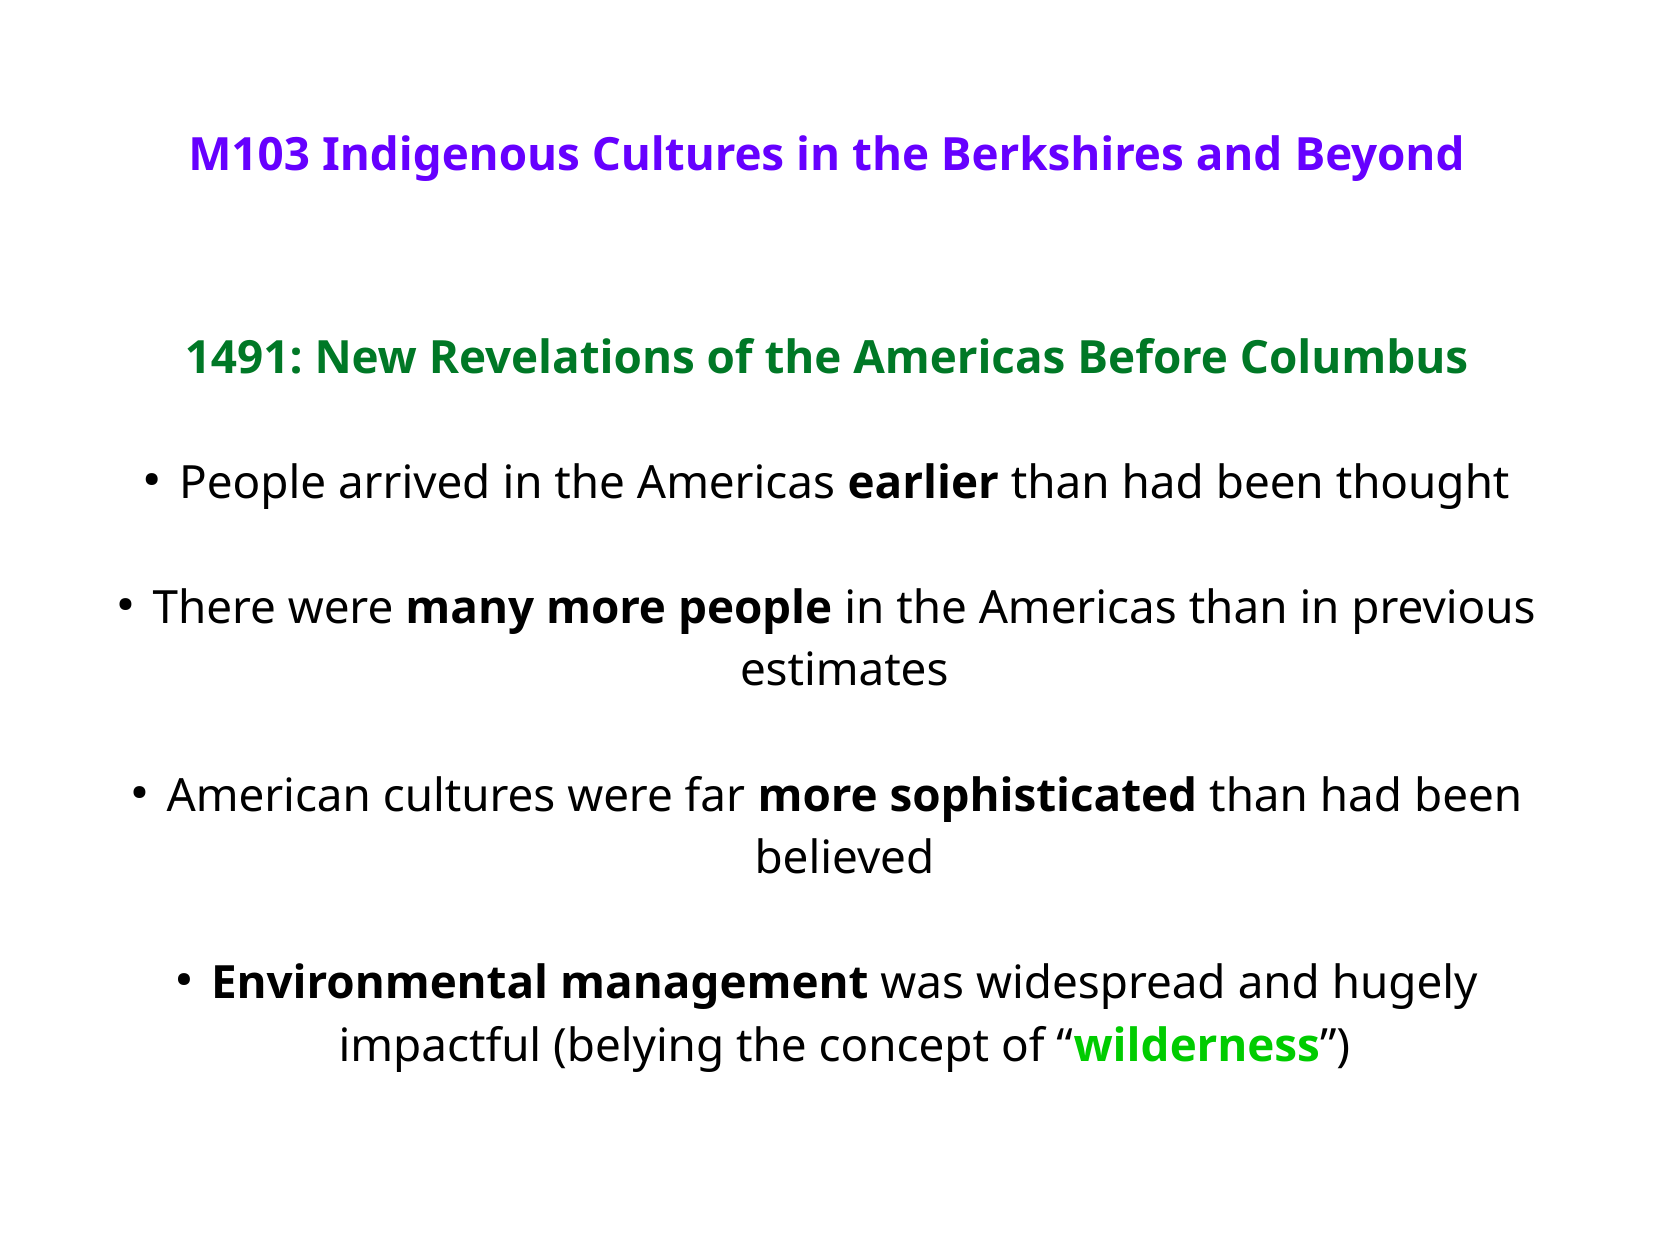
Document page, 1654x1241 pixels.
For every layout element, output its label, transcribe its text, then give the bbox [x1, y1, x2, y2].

title M103 Indigenous Cultures in the Berkshires and Beyond [82, 49, 1571, 257]
subtitle 1491: New Revelations of the Americas Before Columbus People arrived in the Americas earlier than had been thought There were many more people in the Americas than in previous estimates American cultures were far more sophisticated than had been believed Environmental management was widespread and hugely impactful (belying the concept of “wilderness”) [82, 290, 1571, 1109]
